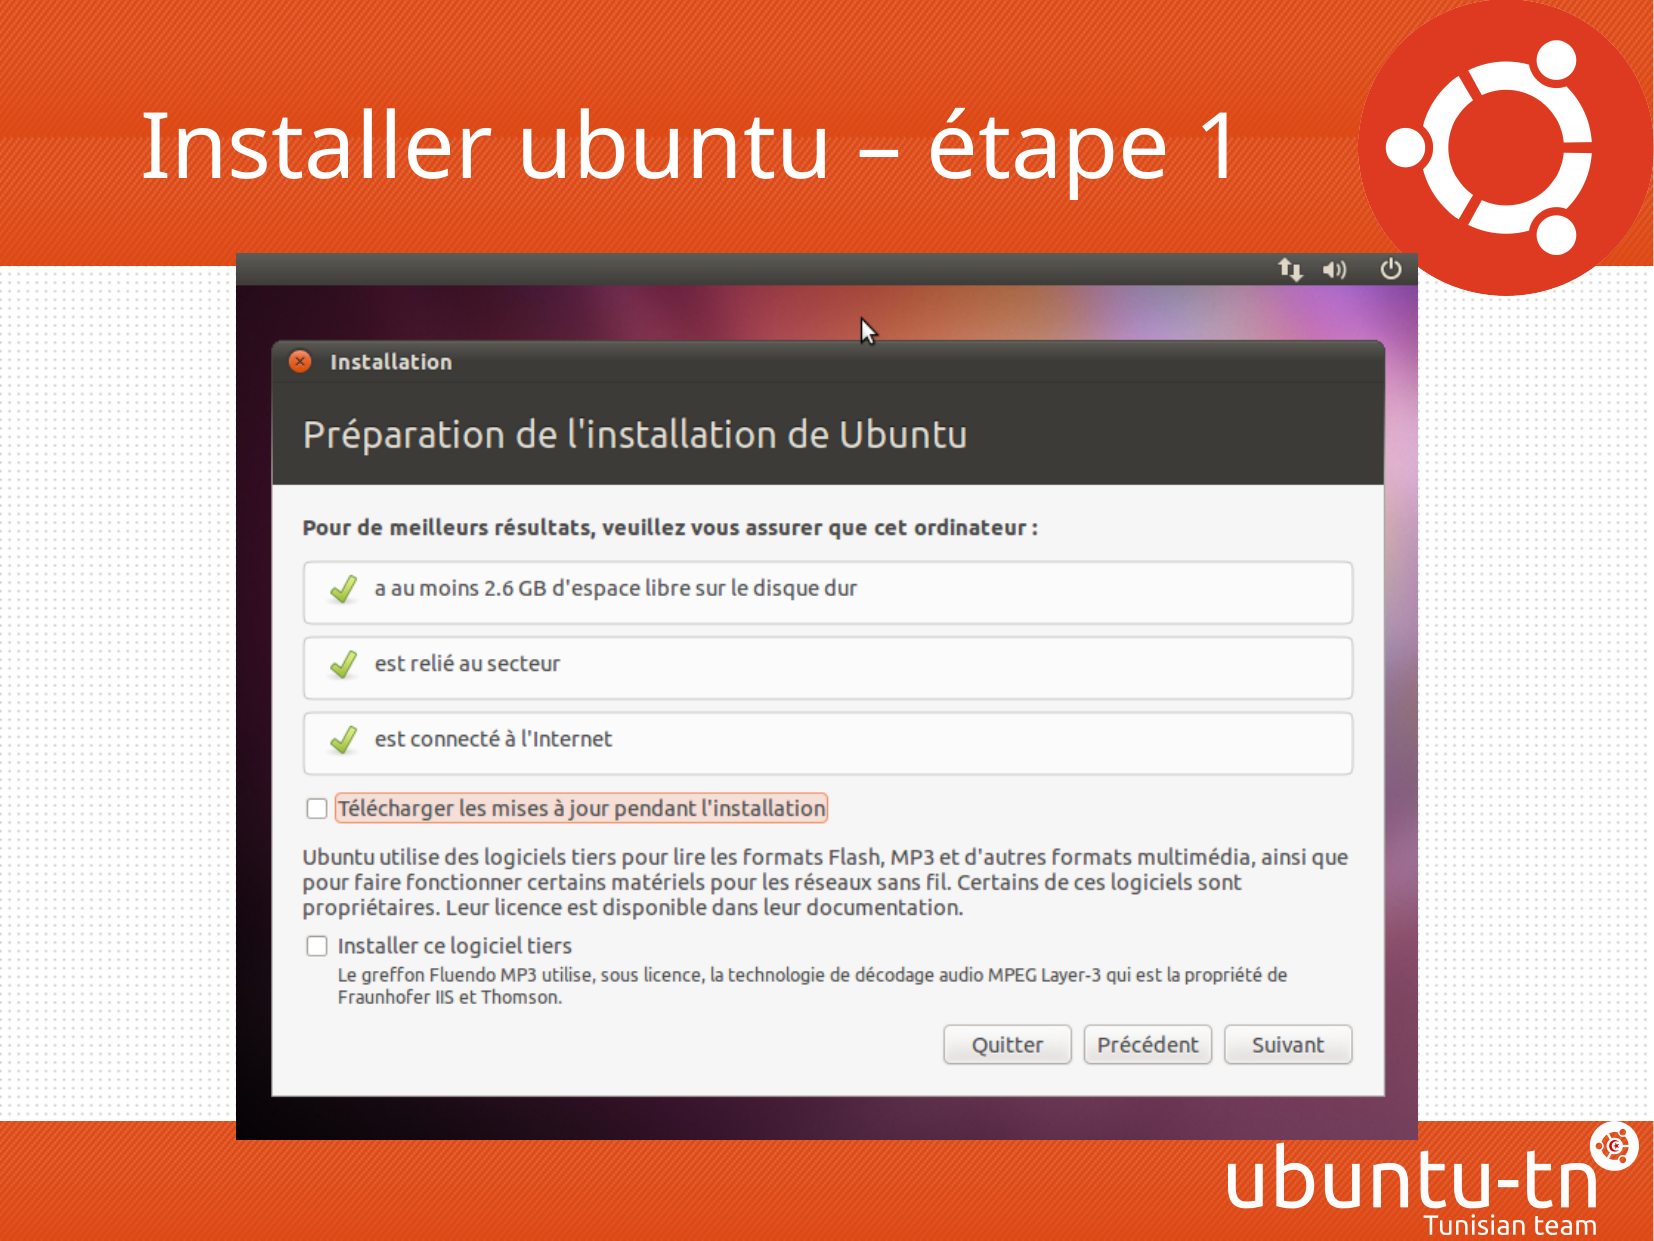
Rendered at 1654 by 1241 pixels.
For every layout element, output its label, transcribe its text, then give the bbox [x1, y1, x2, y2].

picture [0, 0, 1654, 1241]
title Installer ubuntu – étape 1 [29, 36, 1359, 250]
